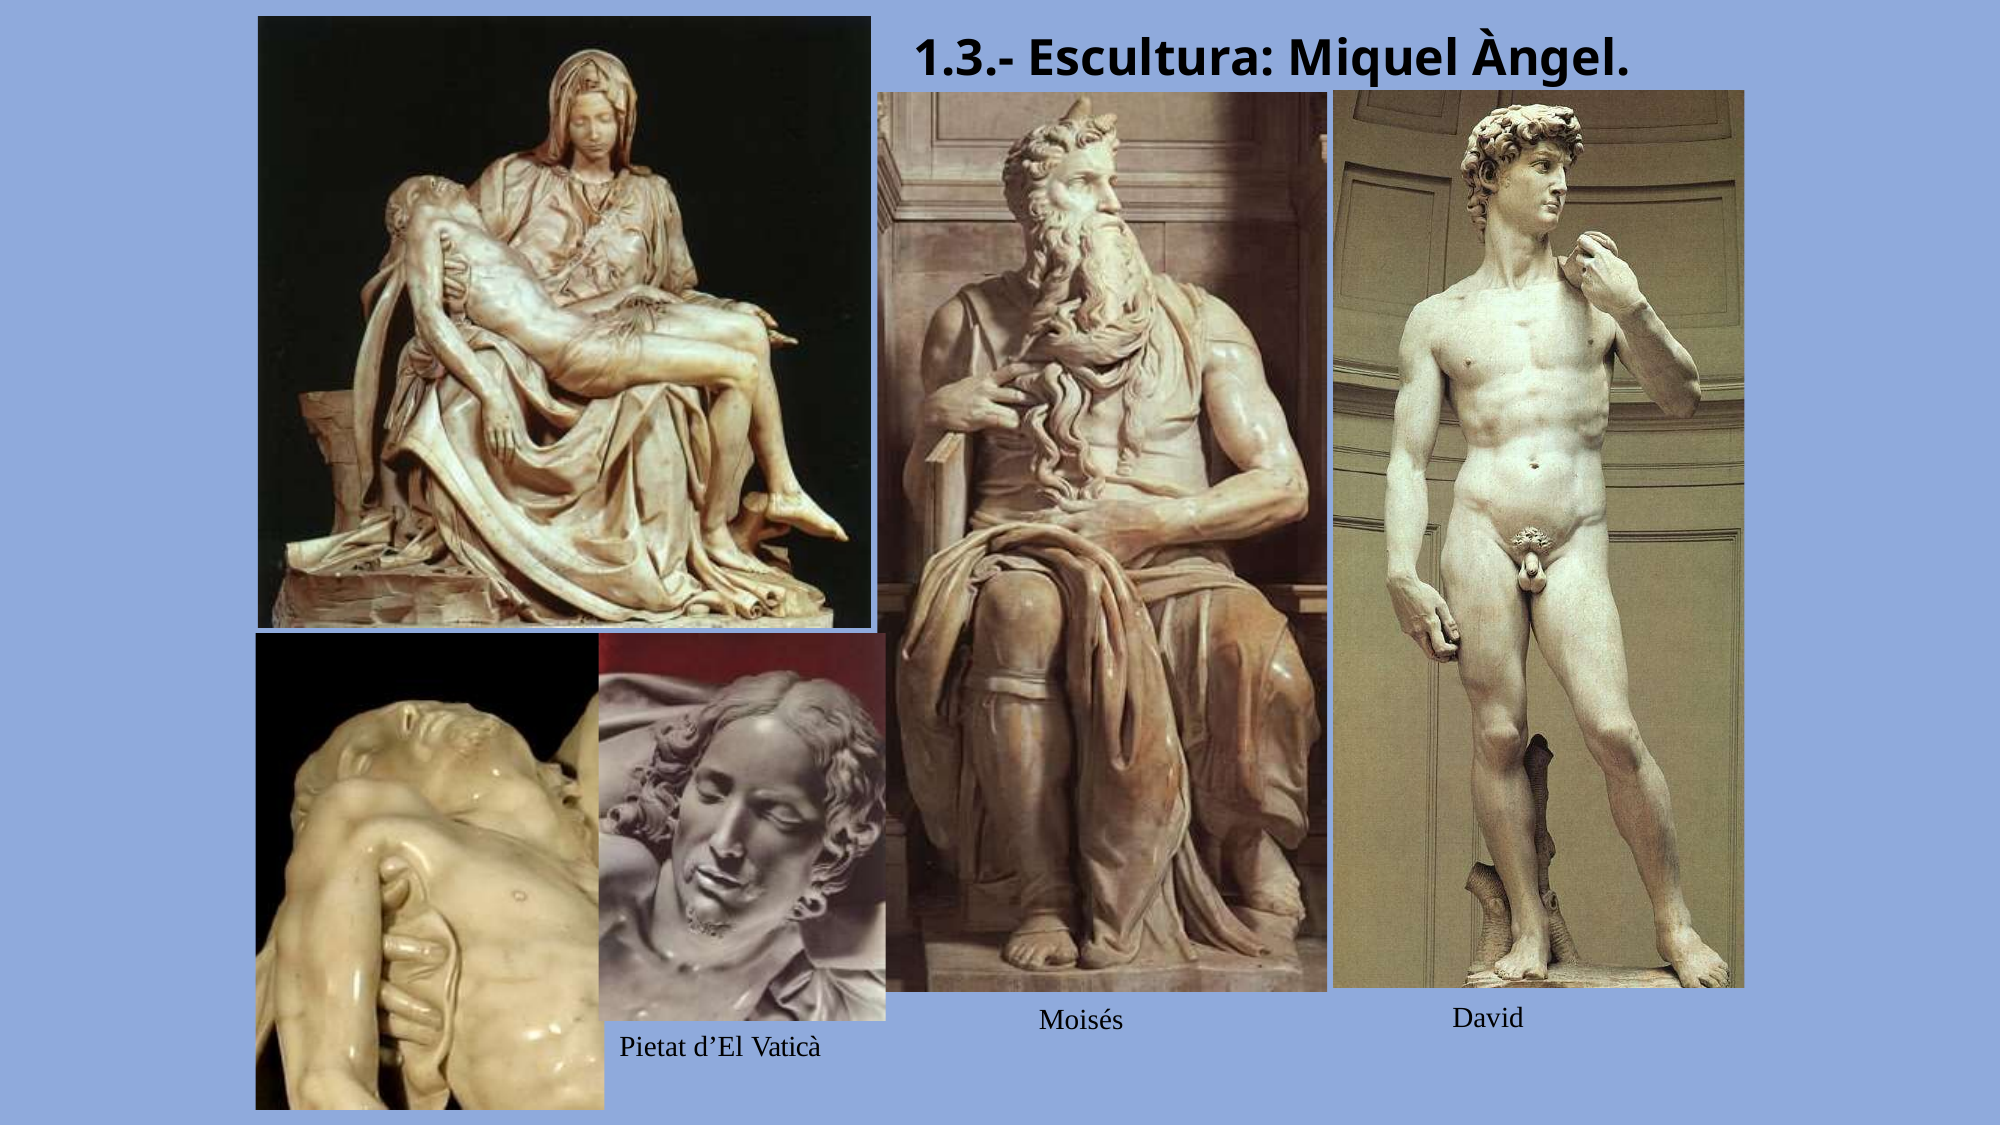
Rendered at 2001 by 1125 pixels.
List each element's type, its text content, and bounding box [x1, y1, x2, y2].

title 1.3.- Escultura: Miquel Àngel. [911, 22, 2000, 86]
text_box Moisés [1036, 998, 1126, 1036]
text_box Pietat d’El Vaticà [617, 1025, 825, 1063]
text_box [256, 92, 1327, 1109]
text_box [258, 16, 871, 628]
text_box [1333, 90, 1744, 988]
text_box David [1450, 996, 1526, 1034]
